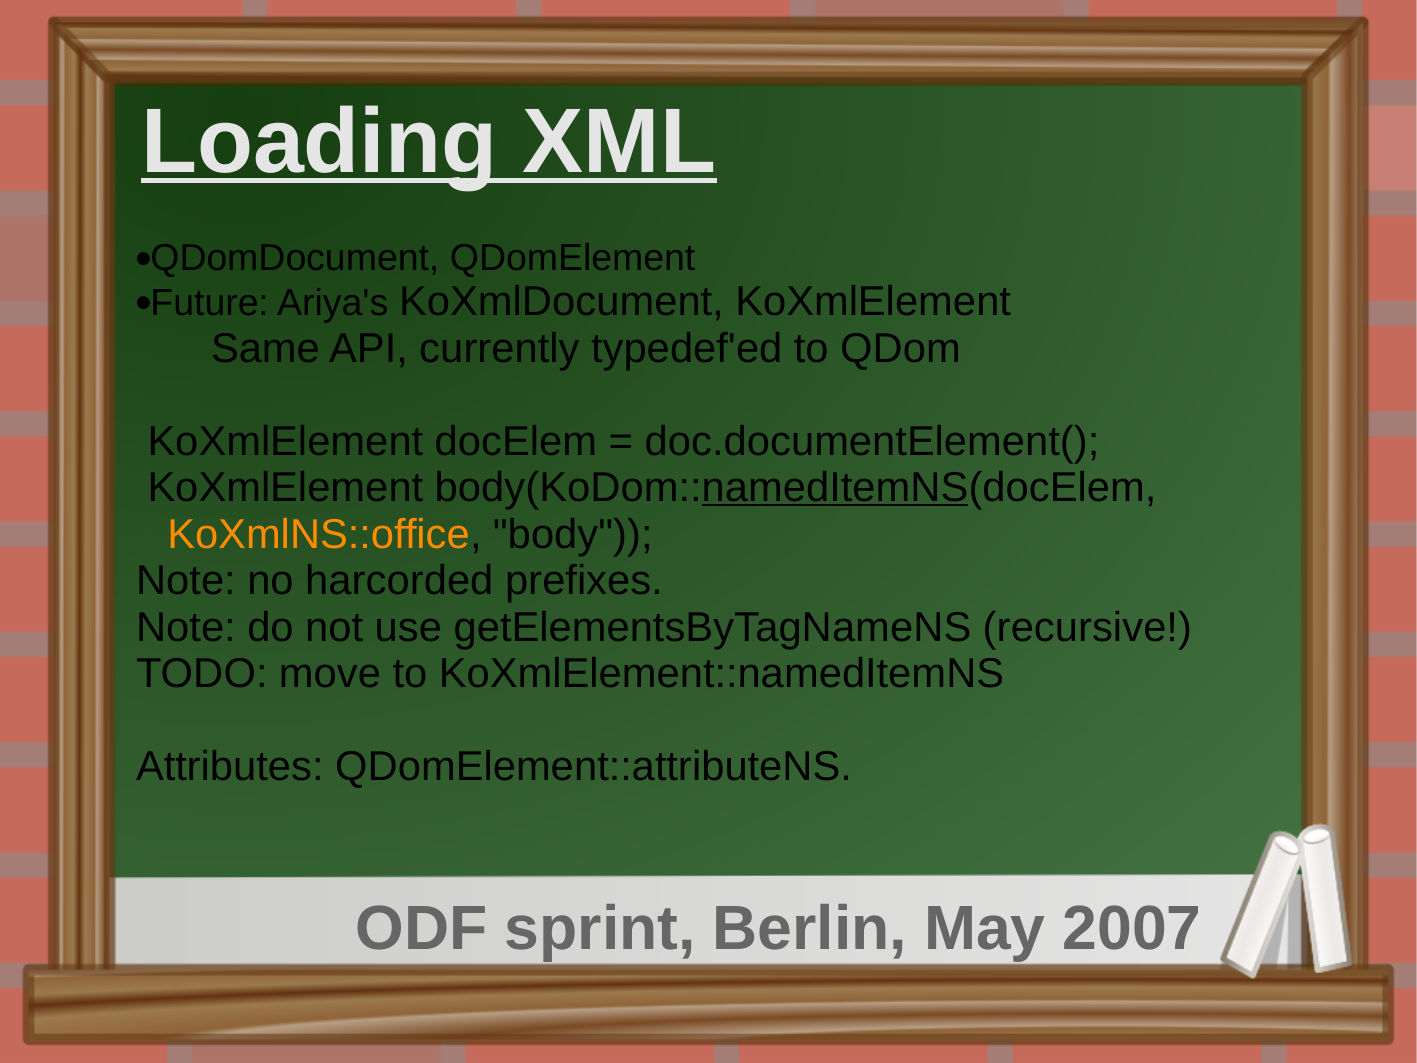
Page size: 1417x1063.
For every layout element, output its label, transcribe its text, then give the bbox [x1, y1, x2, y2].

text_box QDomDocument, QDomElement Future: Ariya's KoXmlDocument, KoXmlElement Same API, currently typedef'ed to QDom KoXmlElement docElem = doc.documentElement(); KoXmlElement body(KoDom::namedItemNS(docElem, KoXmlNS::office, "body")); Note: no harcorded prefixes. Note: do not use getElementsByTagNameNS (recursive!) TODO: move to KoXmlElement::namedItemNS Attributes: QDomElement::attributeNS. [121, 228, 1304, 879]
text_box Loading XML [126, 82, 1308, 204]
picture [0, 0, 1417, 1063]
